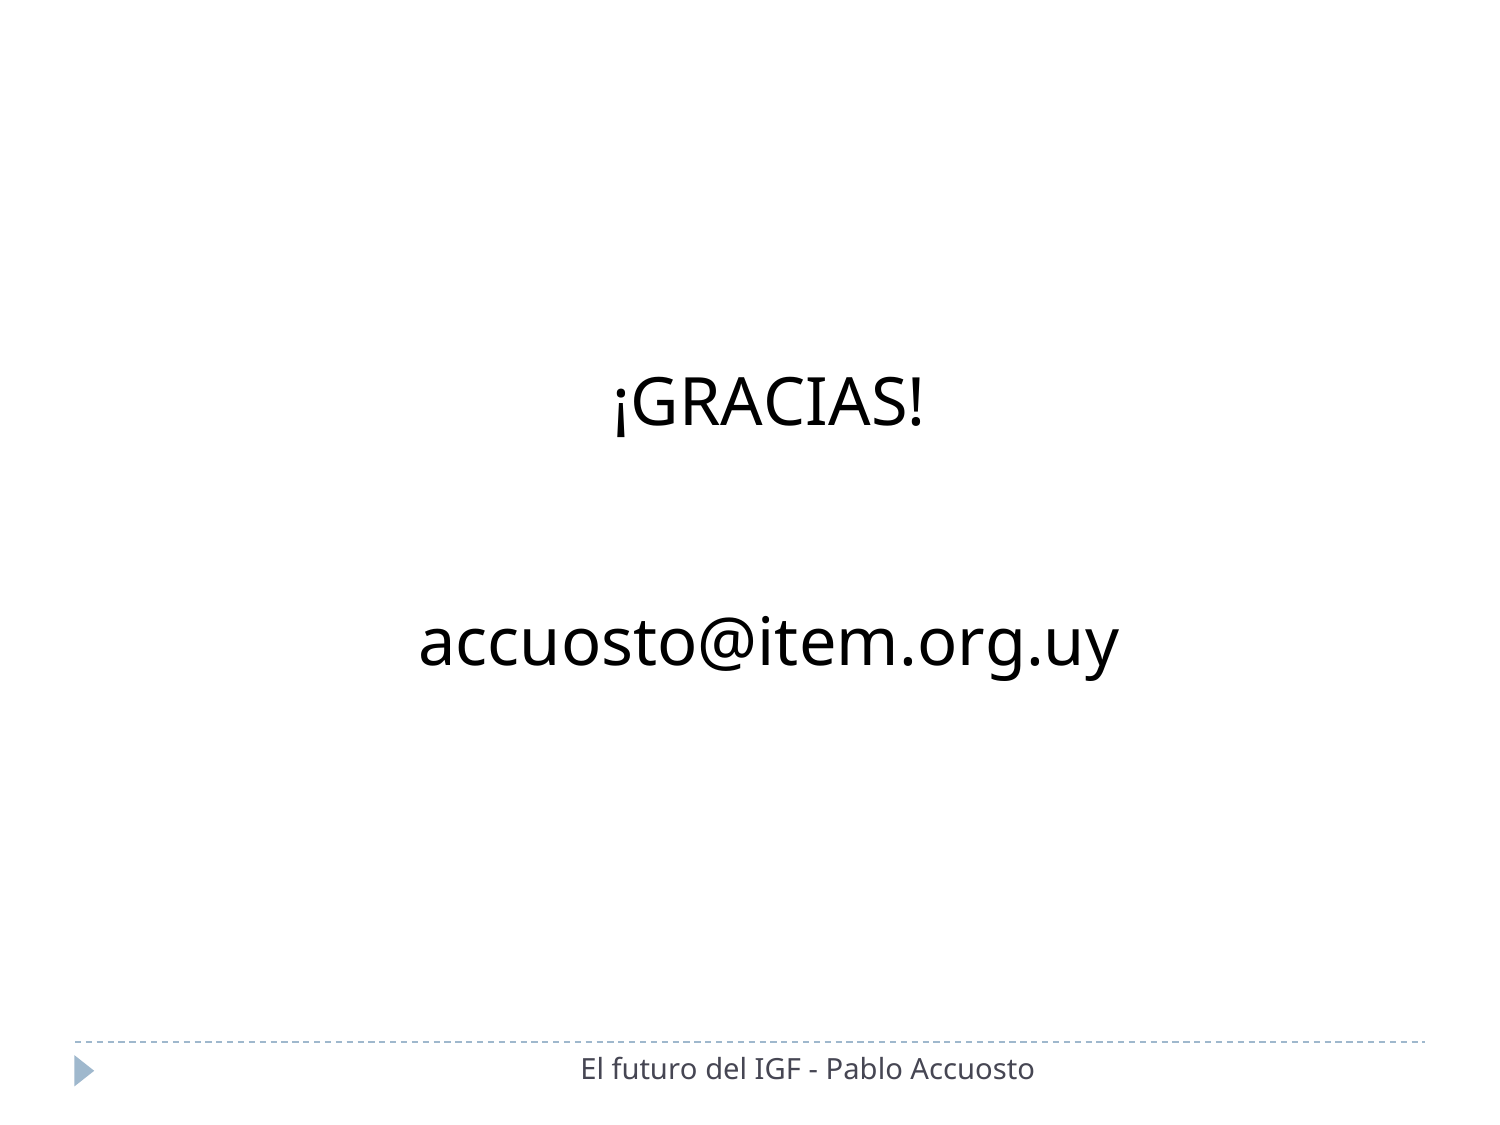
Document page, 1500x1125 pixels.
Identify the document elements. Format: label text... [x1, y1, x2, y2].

text_box El futuro del IGF - Pablo Accuosto [475, 1042, 1051, 1103]
text_box ¡GRACIAS! accuosto@item.org.uy [403, 351, 1135, 687]
